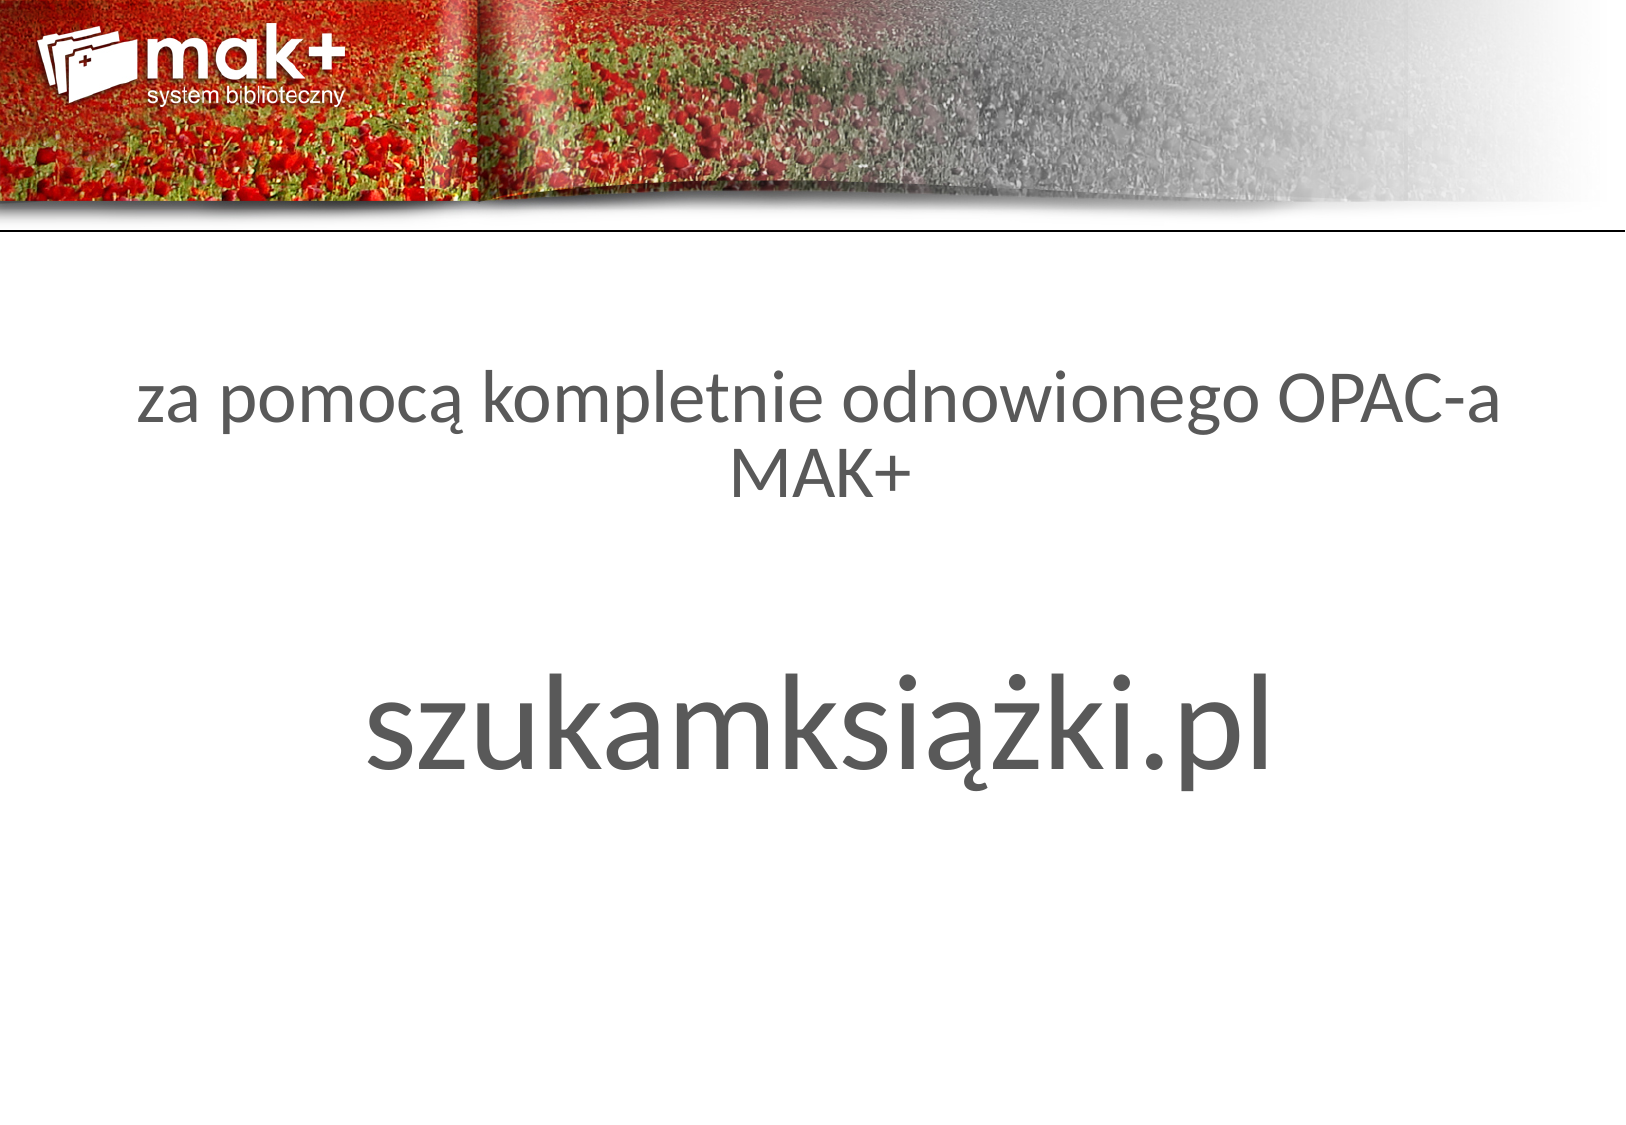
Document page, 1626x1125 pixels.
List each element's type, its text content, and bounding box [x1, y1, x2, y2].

text_box za pomocą kompletnie odnowionego OPAC-a MAK+ szukamksiążki.pl [73, 358, 1567, 904]
picture [0, 0, 1625, 231]
